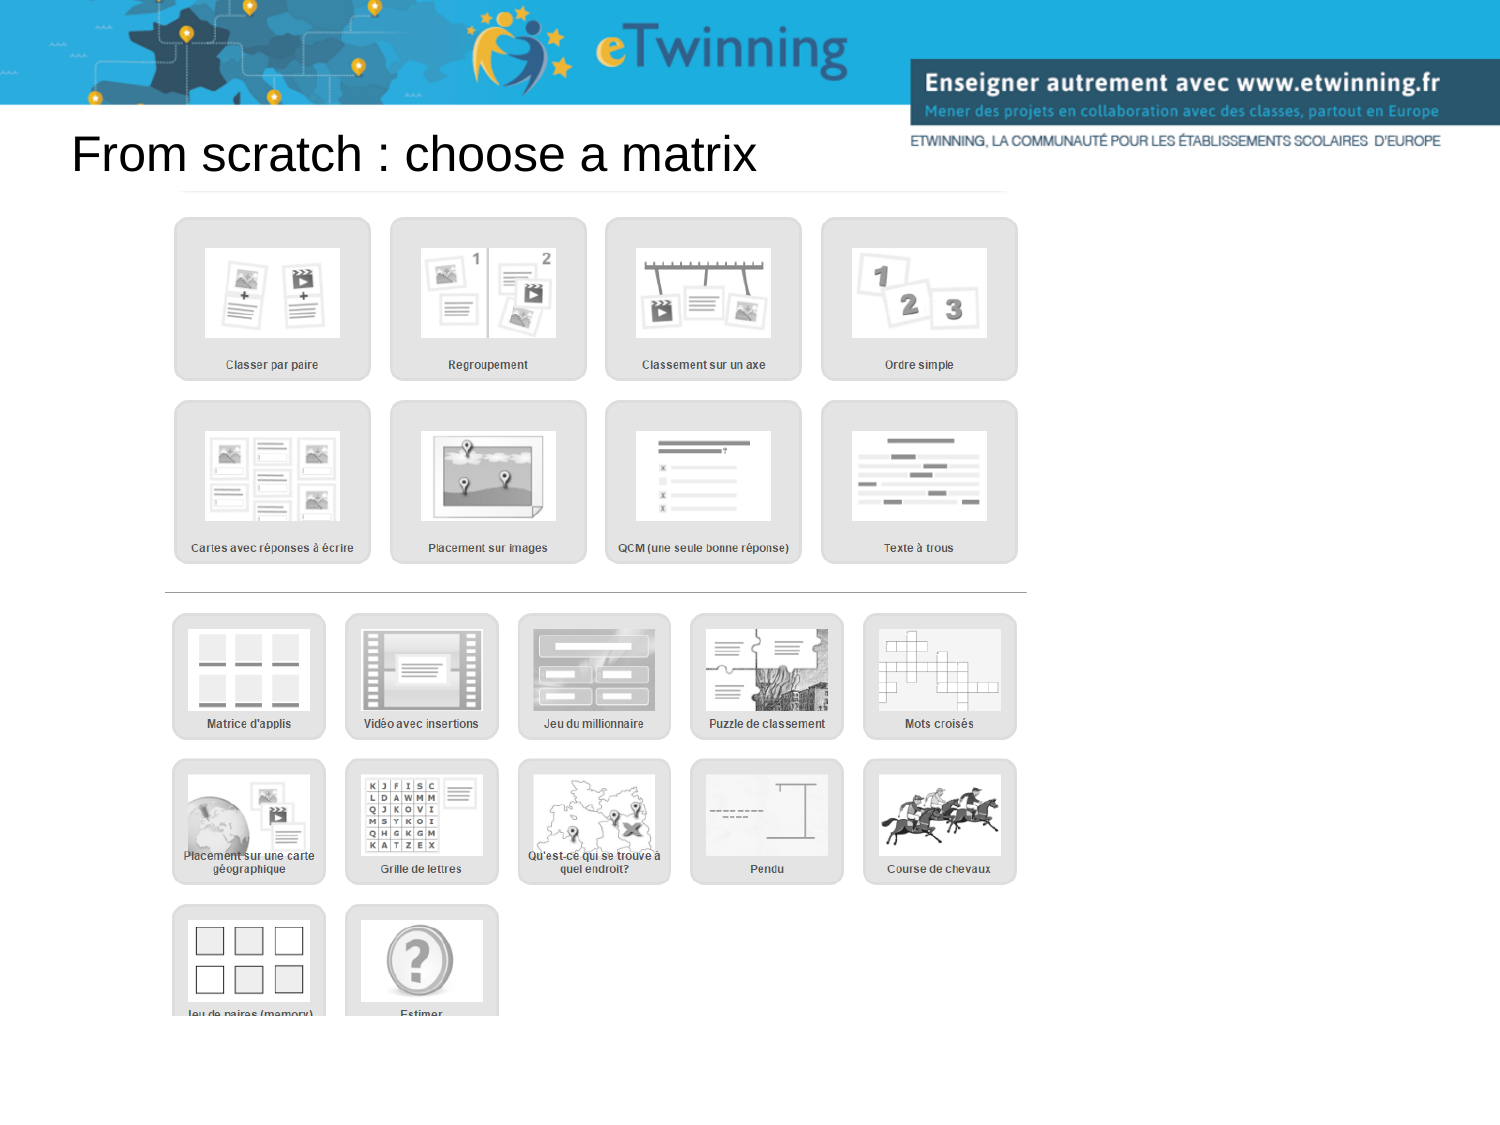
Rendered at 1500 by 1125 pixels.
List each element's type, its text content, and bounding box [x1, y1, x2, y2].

text_box From scratch : choose a matrix [56, 118, 887, 189]
picture [152, 191, 1053, 1016]
picture [0, 0, 1500, 154]
